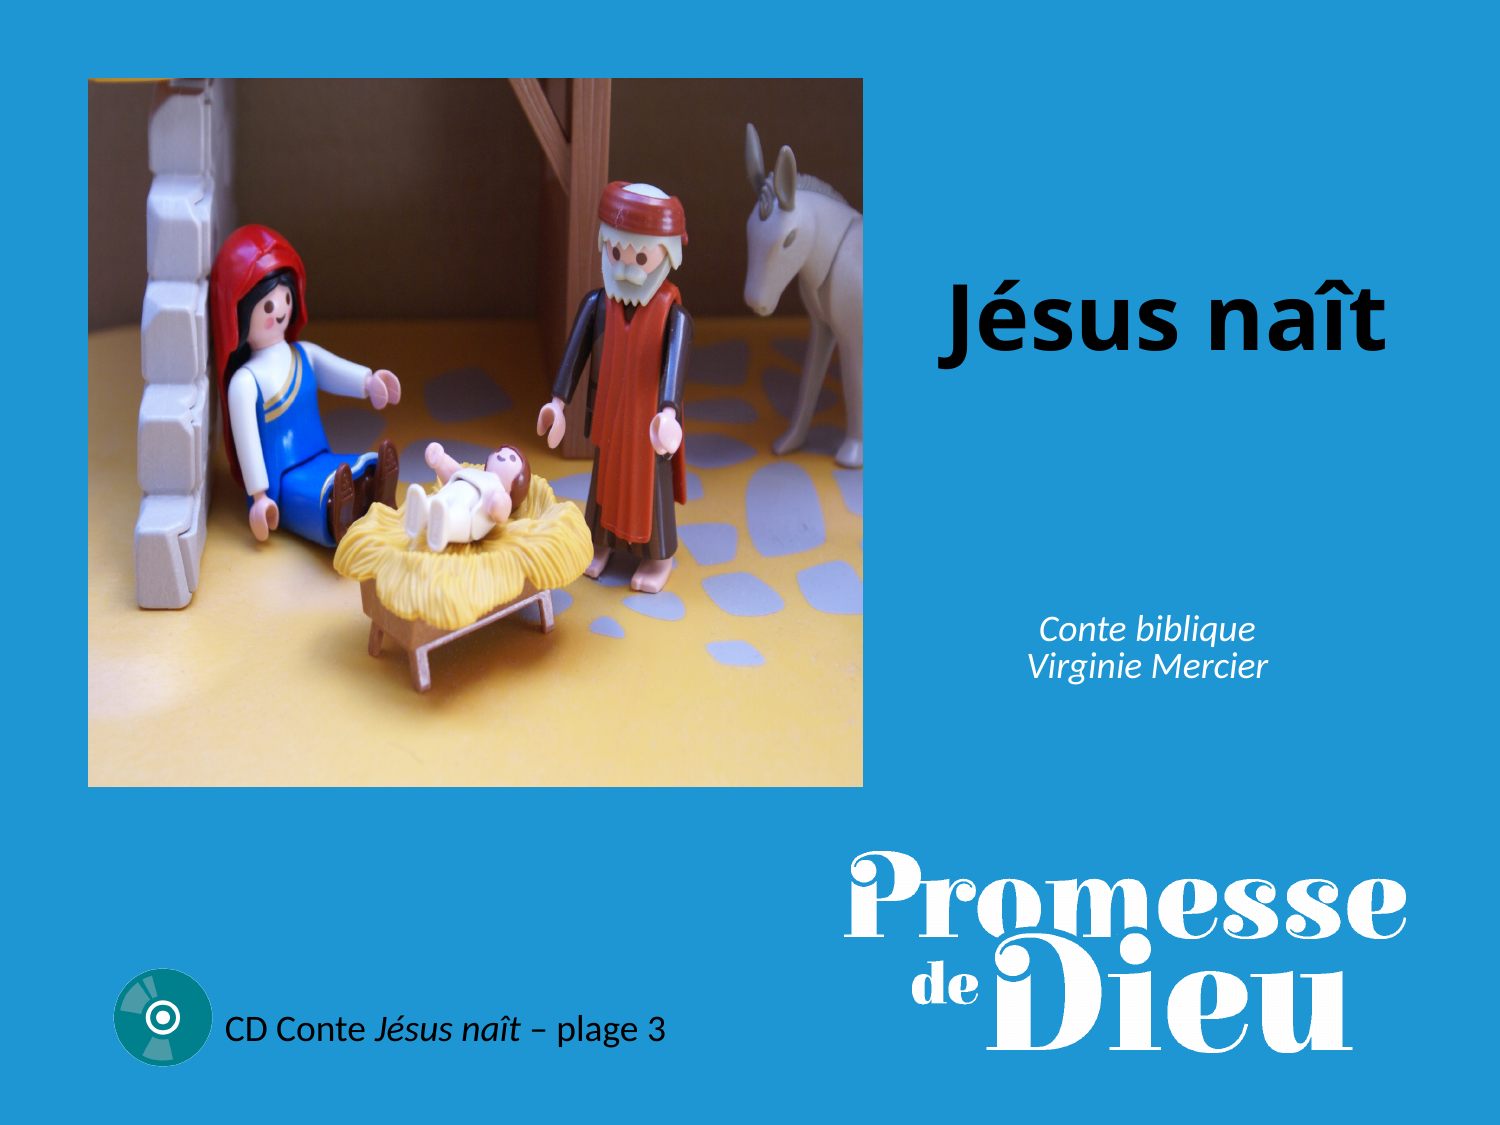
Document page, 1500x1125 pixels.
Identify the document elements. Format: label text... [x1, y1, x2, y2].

title Jésus naît [891, 243, 1443, 454]
picture [104, 952, 219, 1072]
text_box CD Conte Jésus naît – plage 3 [209, 997, 682, 1059]
text_box Conte biblique Virginie Mercier [1011, 597, 1284, 697]
picture [88, 78, 863, 787]
picture [844, 851, 1406, 1053]
